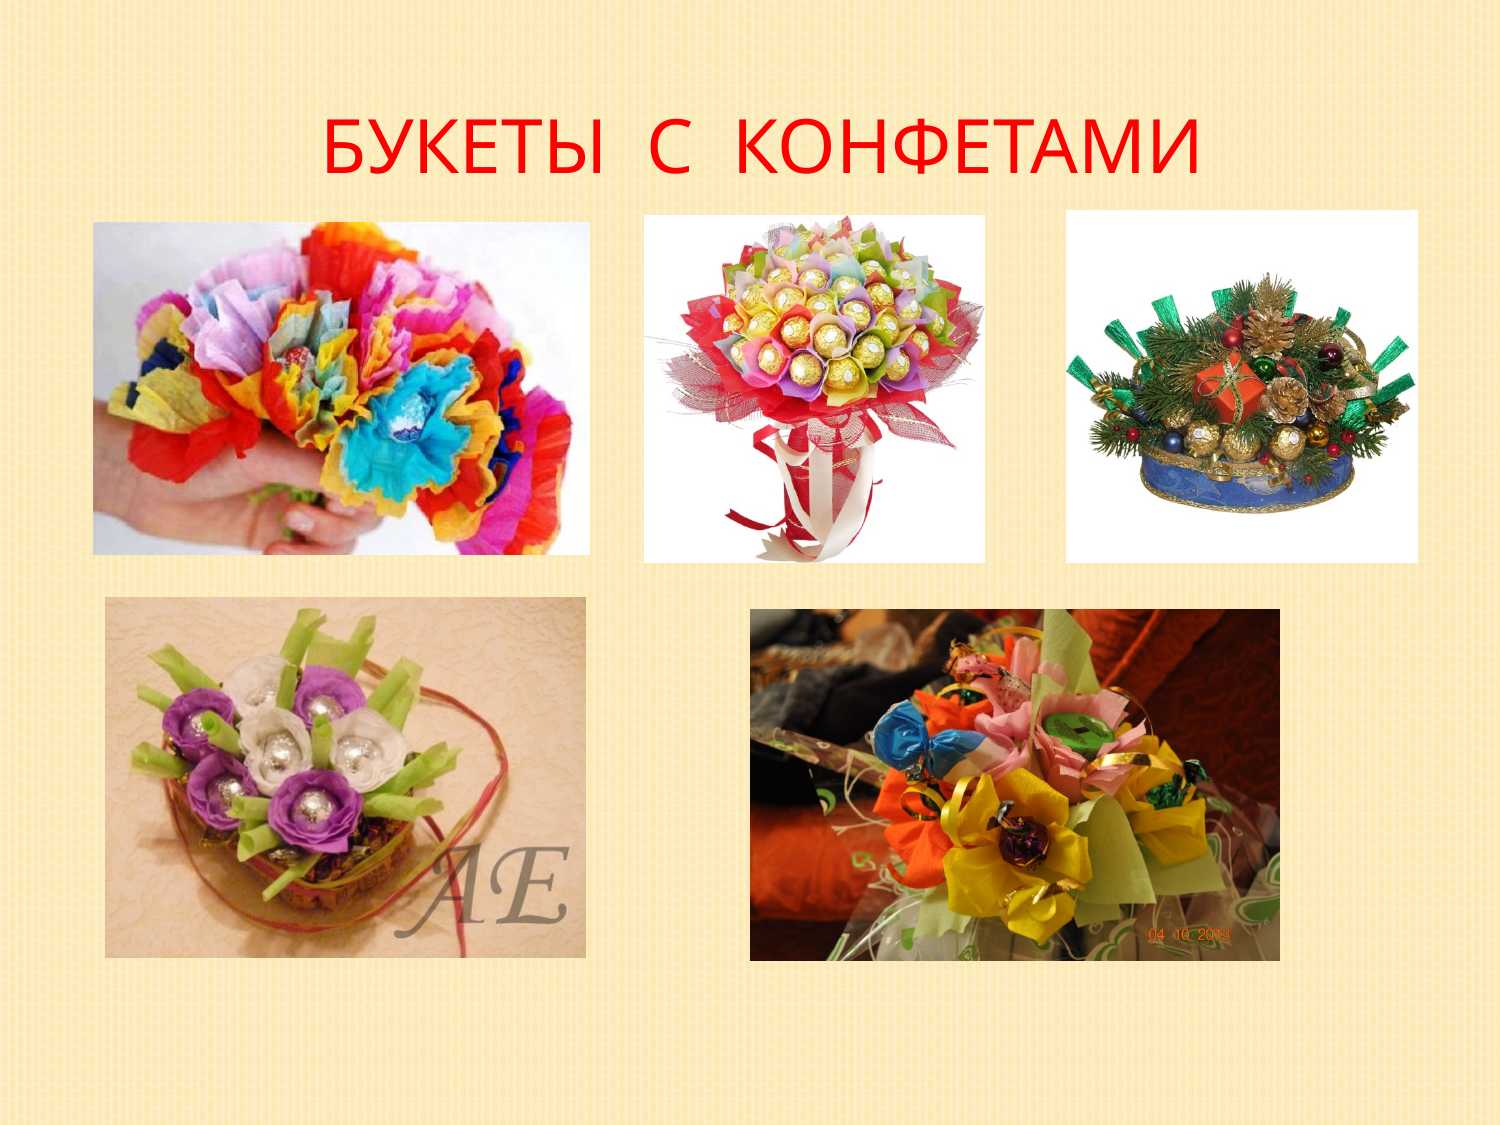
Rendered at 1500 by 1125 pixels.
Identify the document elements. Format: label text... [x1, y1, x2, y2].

title Букеты с конфетами [50, 75, 1476, 213]
picture [93, 222, 590, 556]
picture [750, 609, 1280, 961]
picture [1066, 210, 1418, 563]
picture [105, 597, 586, 958]
picture [644, 215, 985, 563]
